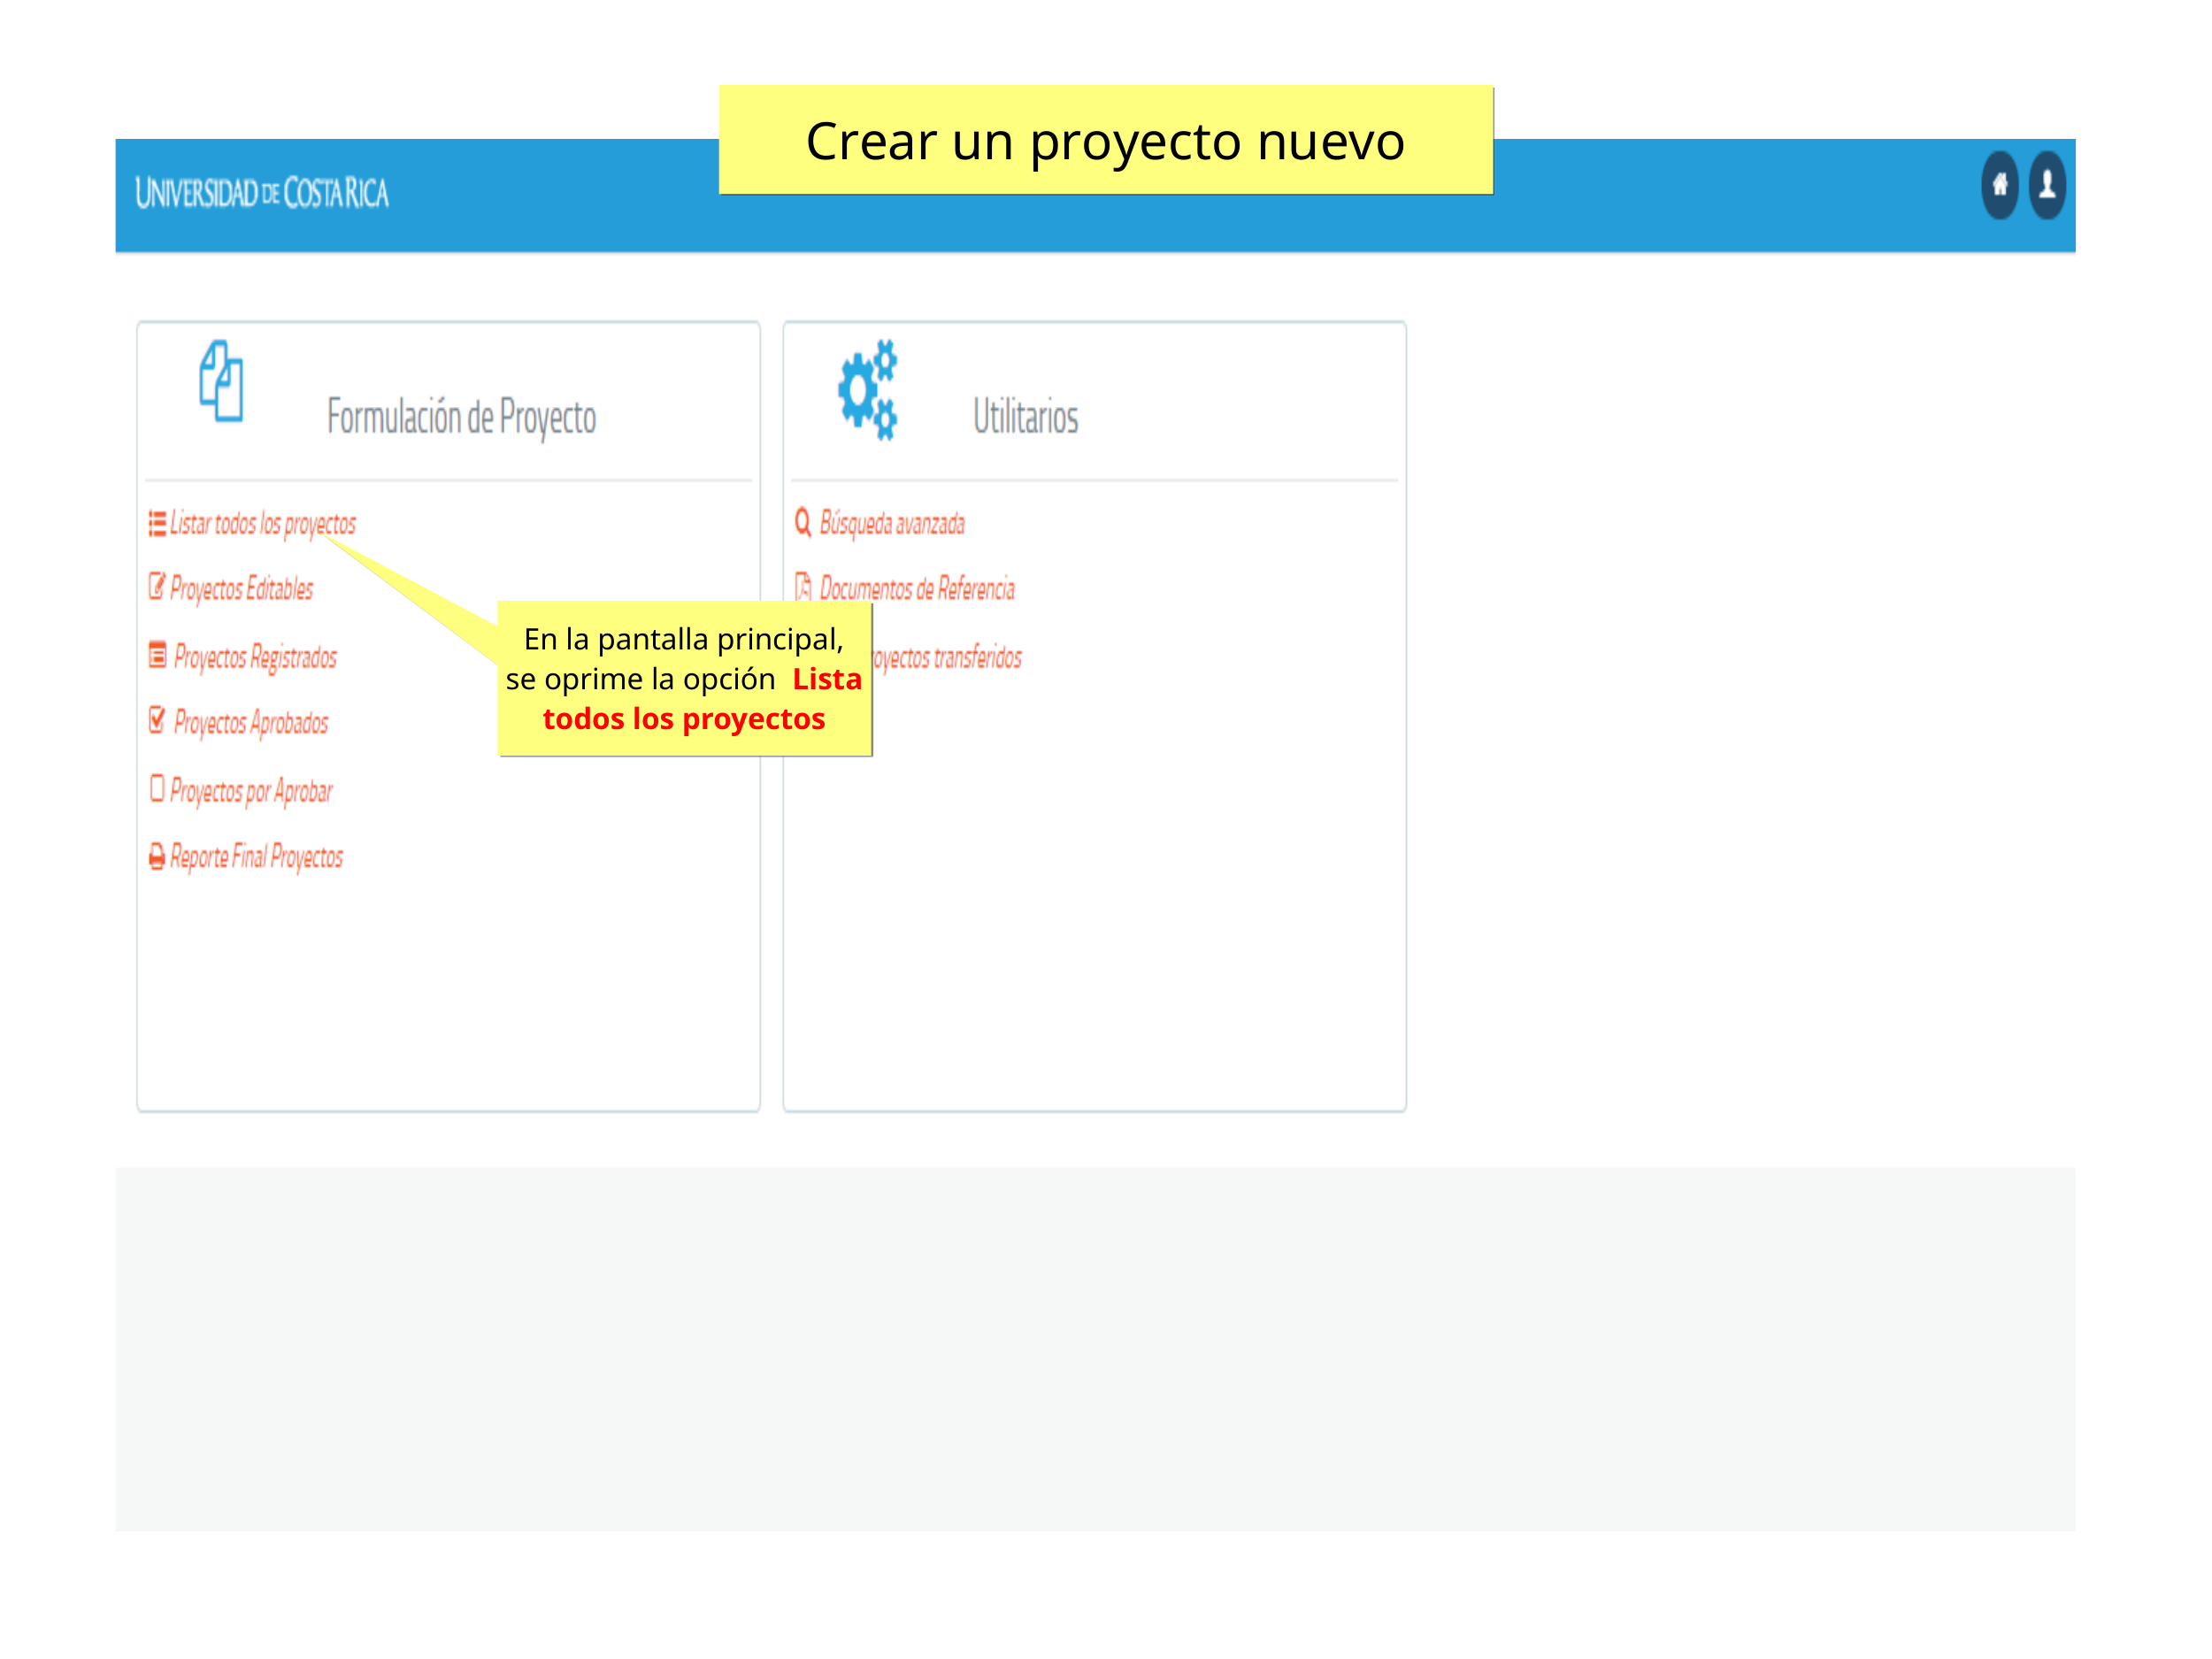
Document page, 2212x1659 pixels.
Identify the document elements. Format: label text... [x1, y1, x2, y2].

text_box Crear un proyecto nuevo [718, 85, 1494, 195]
text_box En la pantalla principal, se oprime la opción Lista todos los proyectos [319, 532, 872, 756]
picture [115, 139, 2077, 1532]
